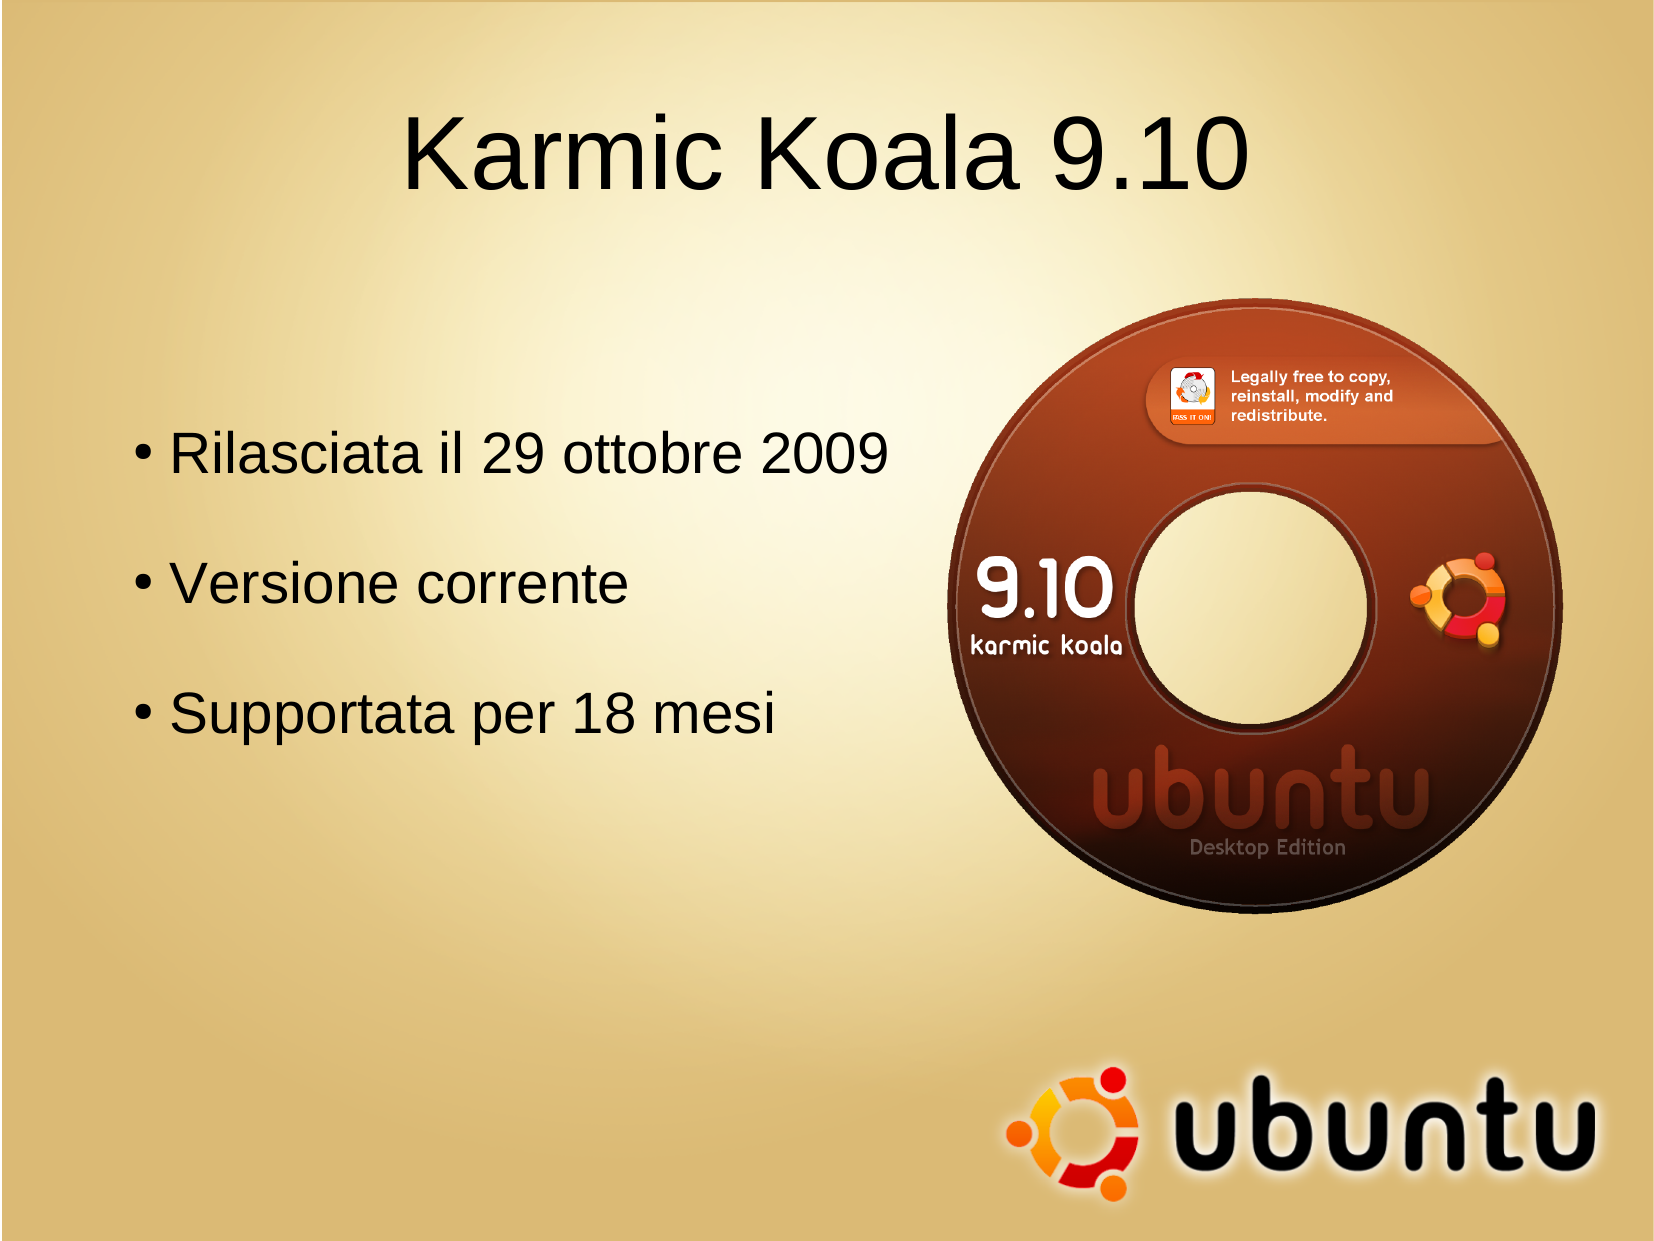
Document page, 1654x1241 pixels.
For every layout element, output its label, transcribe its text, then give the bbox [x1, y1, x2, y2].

text_box Rilasciata il 29 ottobre 2009 Versione corrente Supportata per 18 mesi [118, 413, 944, 791]
title Karmic Koala 9.10 [82, 49, 1571, 257]
picture [2, 0, 1654, 1241]
